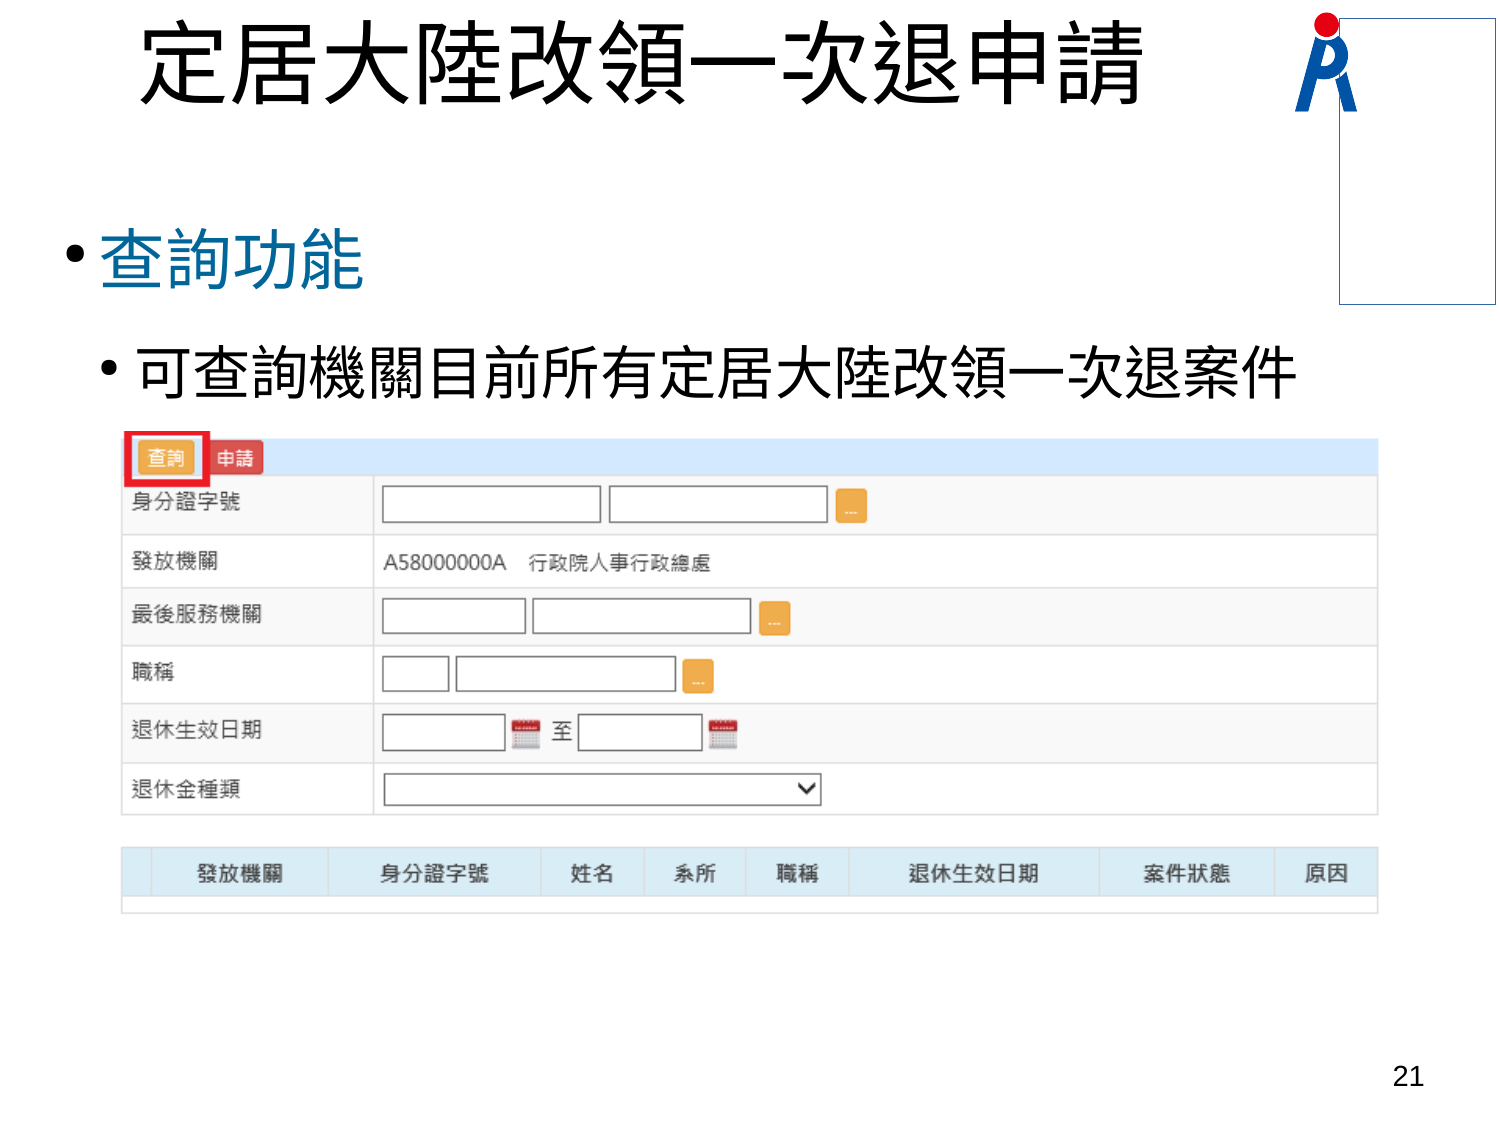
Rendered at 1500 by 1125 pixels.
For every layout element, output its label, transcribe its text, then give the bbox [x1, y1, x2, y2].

list 查詢功能 可查詢機關目前所有定居大陸改領一次退案件 [63, 206, 1414, 950]
picture [115, 431, 1385, 922]
slide_number 21 [1074, 1059, 1425, 1110]
title 定居大陸改領一次退申請 [59, 2, 1225, 113]
picture [1278, 0, 1374, 128]
